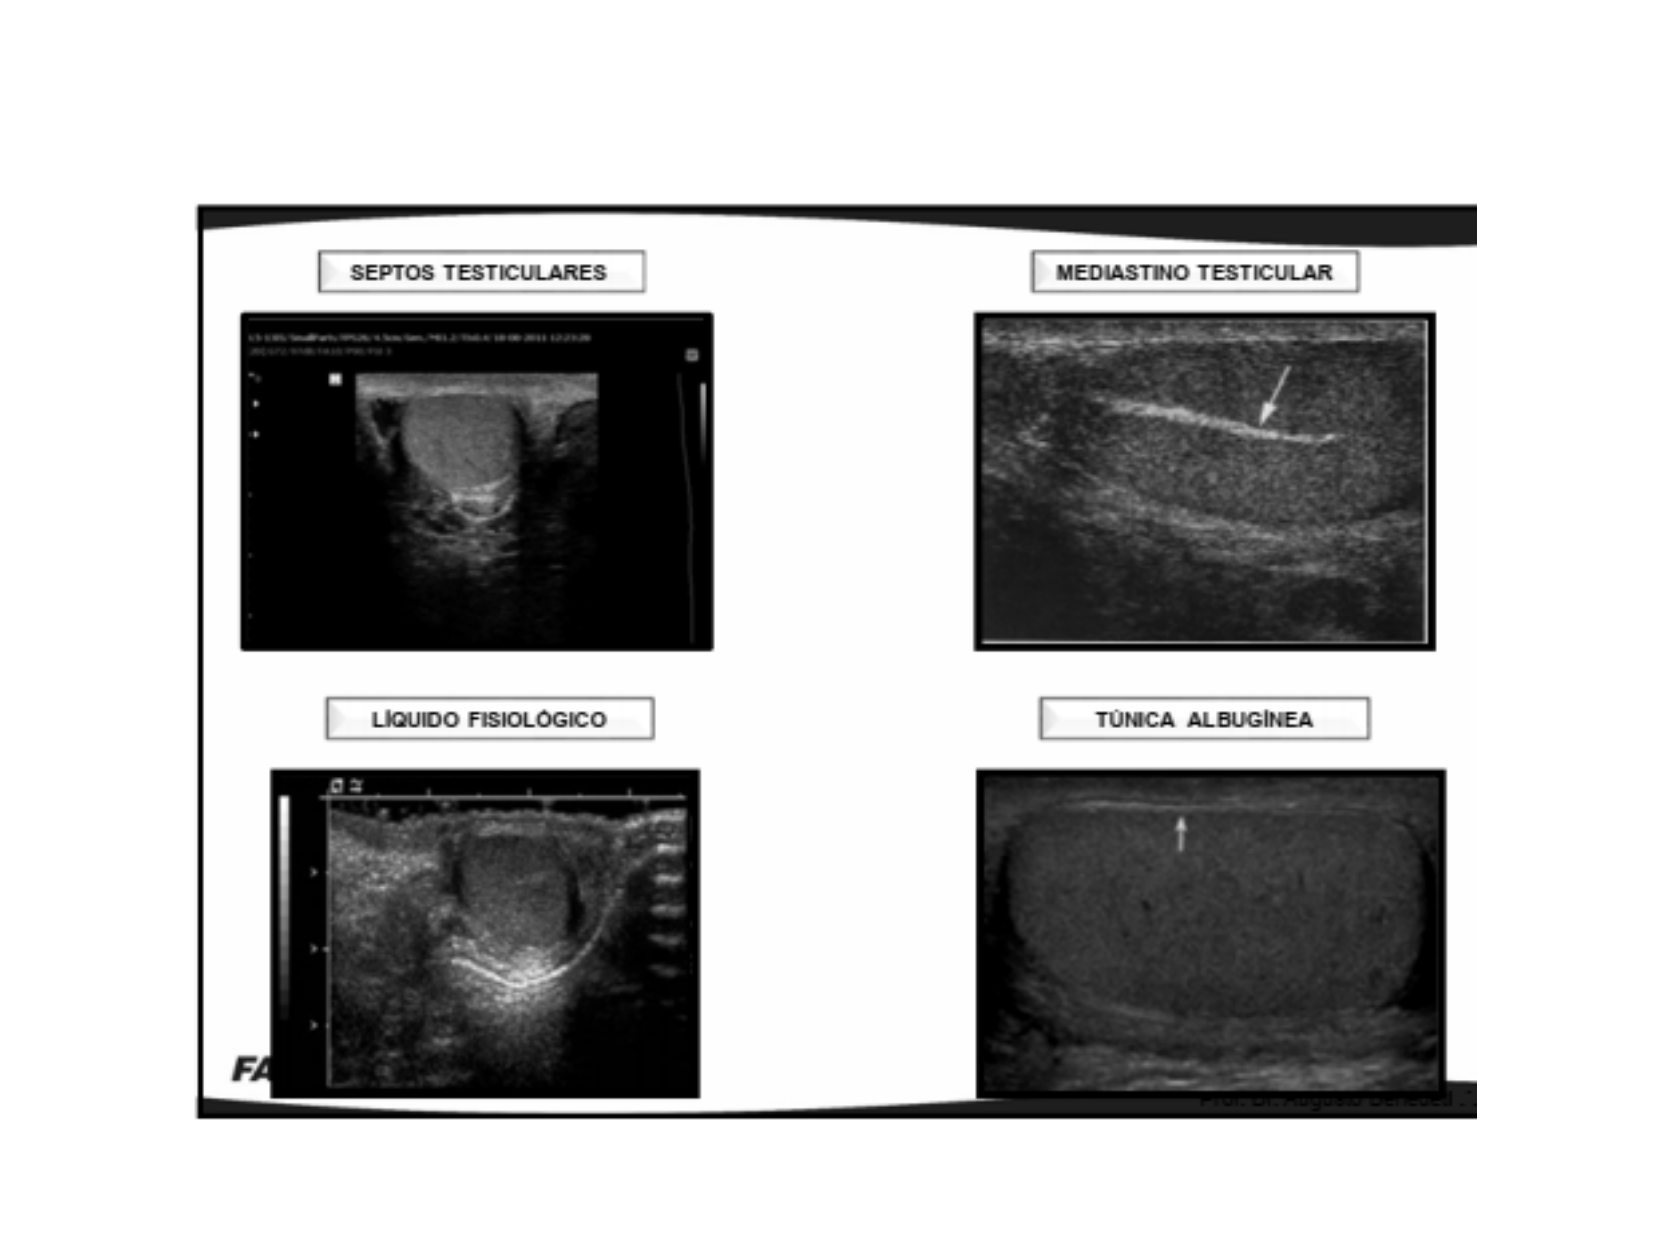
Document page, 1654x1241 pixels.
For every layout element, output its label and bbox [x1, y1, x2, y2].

picture [188, 200, 1477, 1123]
